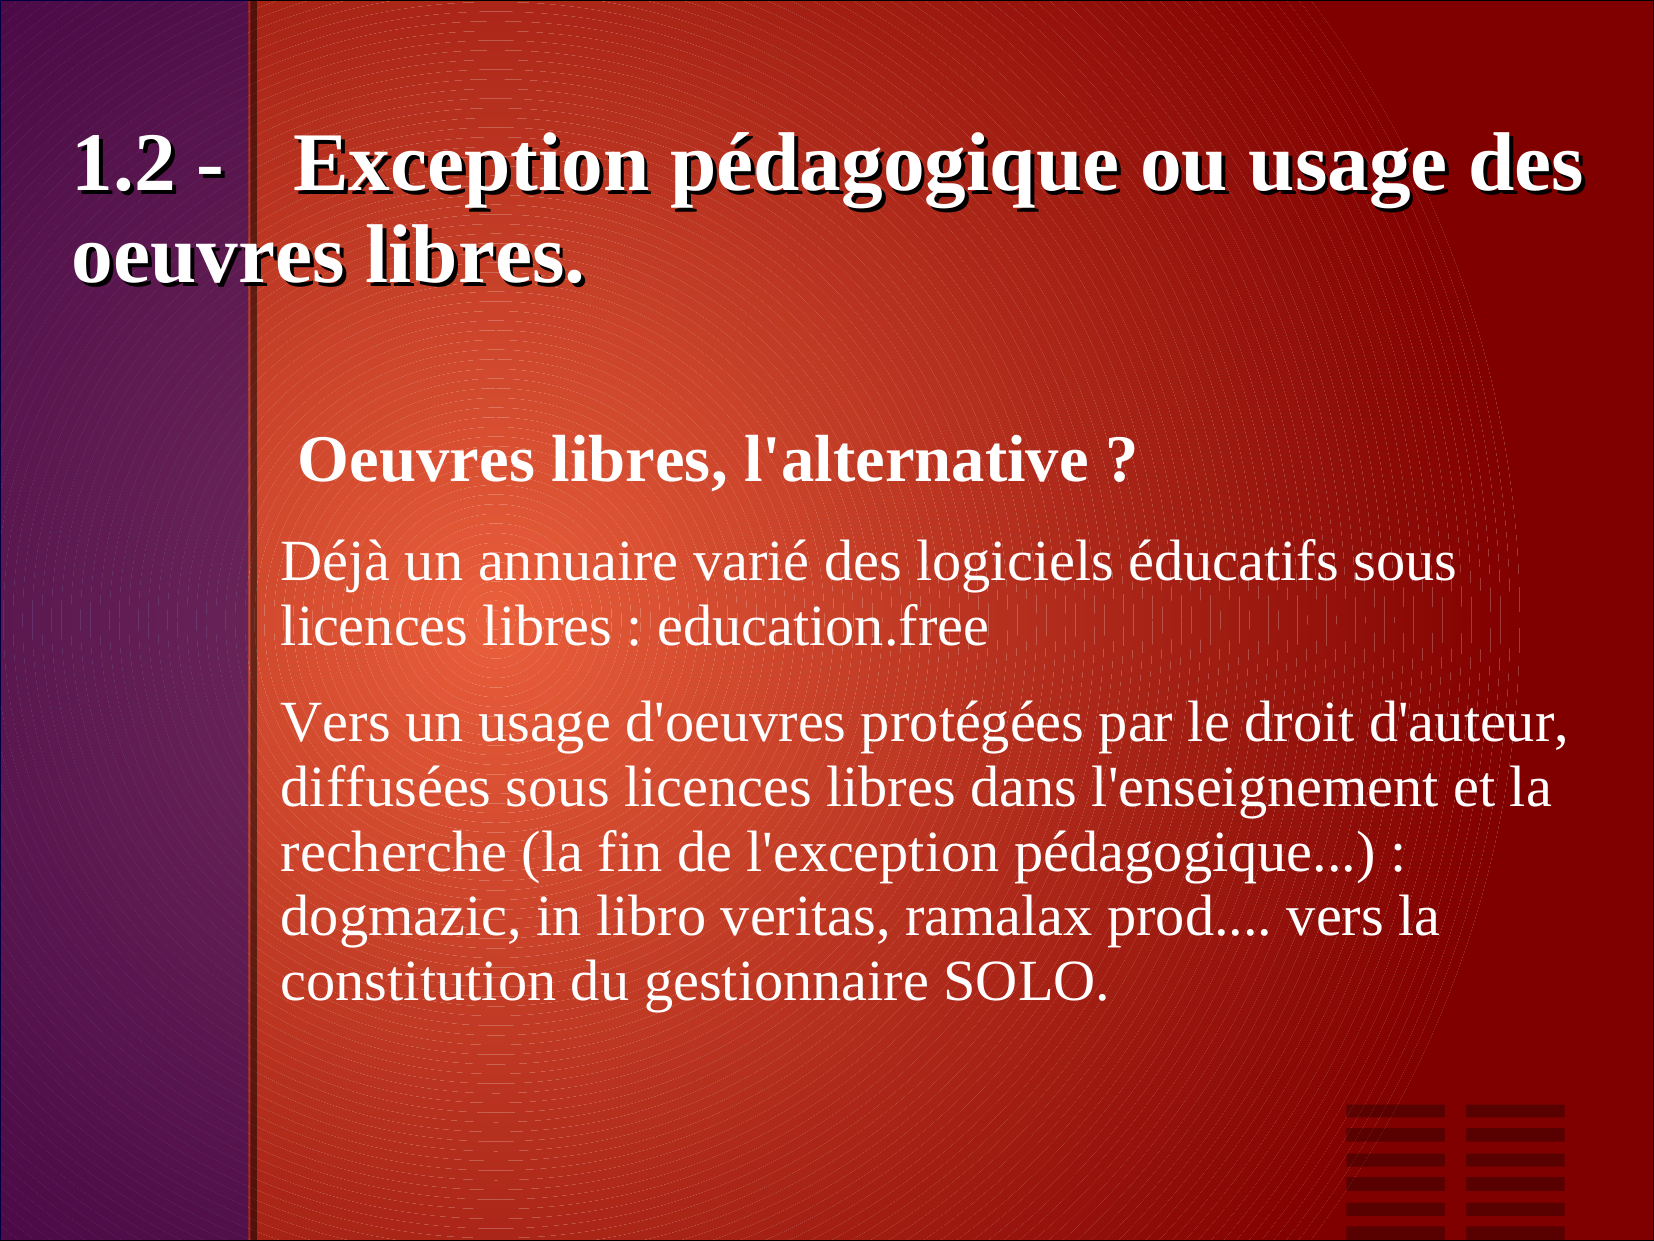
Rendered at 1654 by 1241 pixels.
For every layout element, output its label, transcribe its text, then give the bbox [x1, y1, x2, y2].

text_box Oeuvres libres, l'alternative ? Déjà un annuaire varié des logiciels éducatifs sous licences libres : education.free Vers un usage d'oeuvres protégées par le droit d'auteur, diffusées sous licences libres dans l'enseignement et la recherche (la fin de l'exception pédagogique...) : dogmazic, in libro veritas, ramalax prod.... vers la constitution du gestionnaire SOLO. [280, 422, 1622, 1177]
title 1.2 - Exception pédagogique ou usage des oeuvres libres. [71, 104, 1601, 313]
